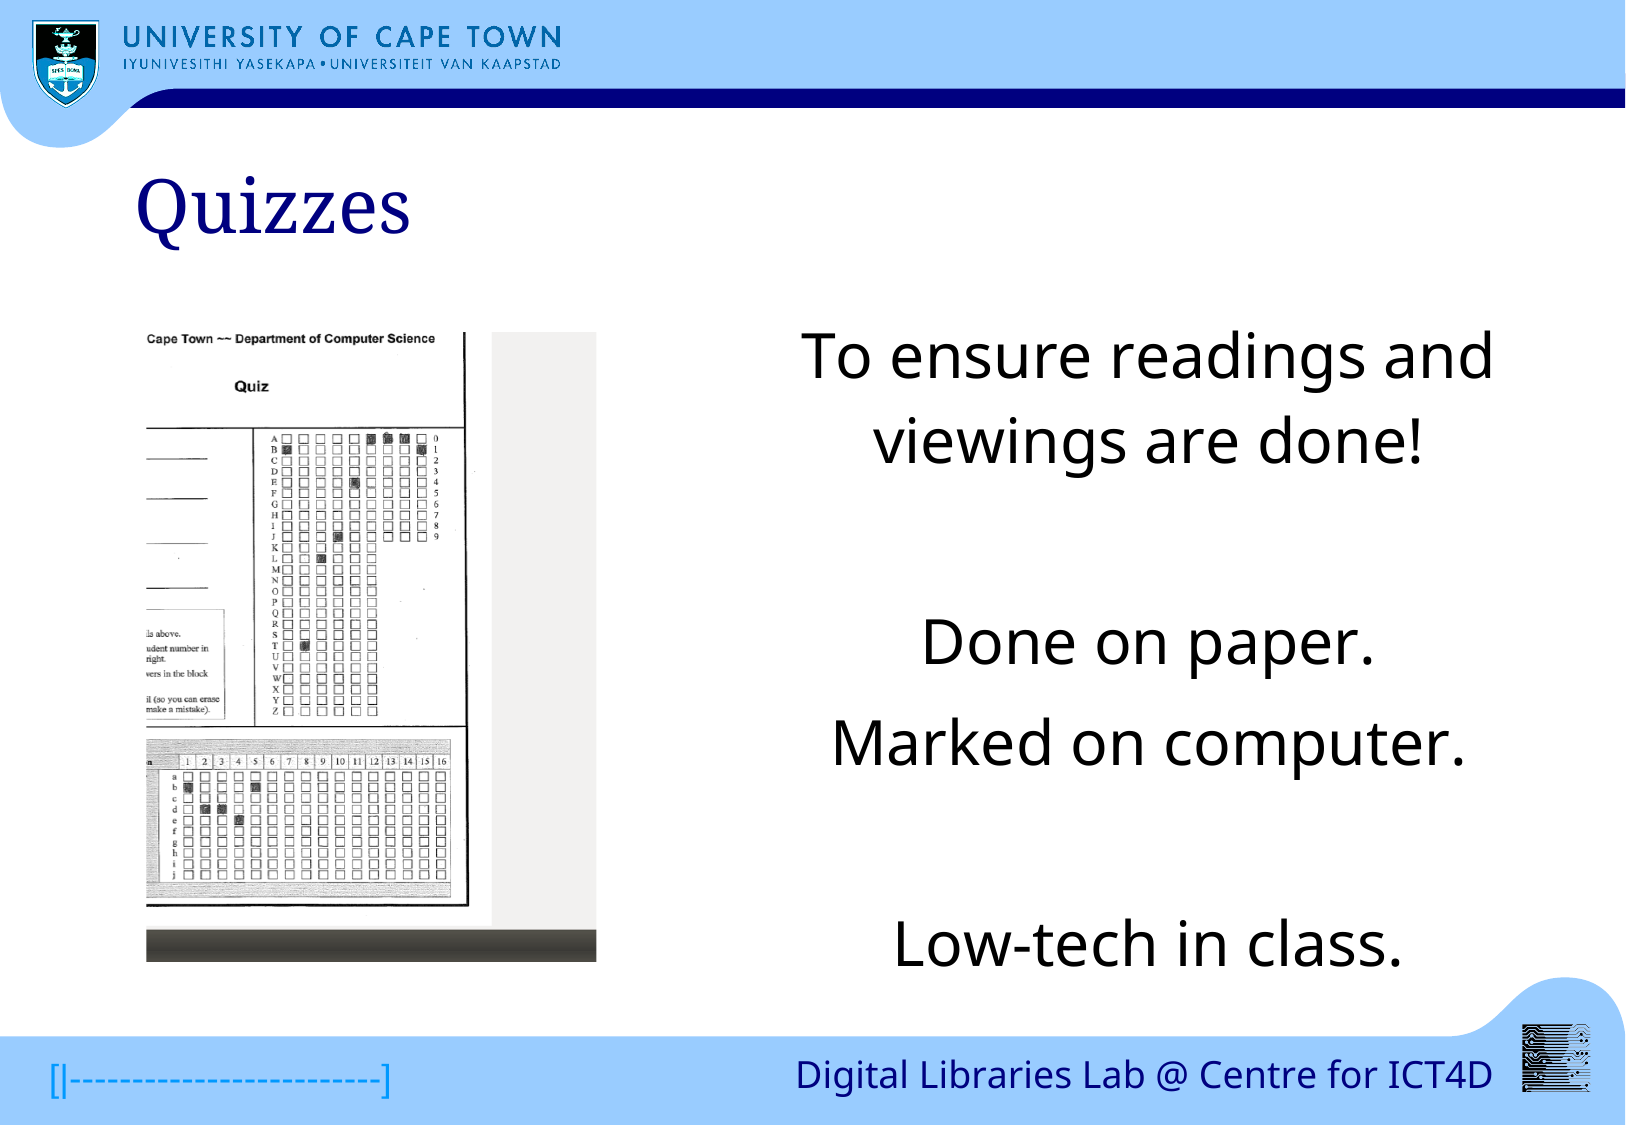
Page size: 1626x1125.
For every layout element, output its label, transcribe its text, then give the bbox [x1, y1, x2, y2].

picture [120, 23, 563, 71]
picture [32, 20, 100, 109]
picture [146, 332, 597, 962]
subtitle To ensure readings and viewings are done! Done on paper. Marked on computer. Low-tech in class. [743, 342, 1554, 955]
picture [1522, 1024, 1591, 1092]
text_box [|-------------------------] [34, 1046, 663, 1112]
title Quizzes [134, 140, 1571, 268]
